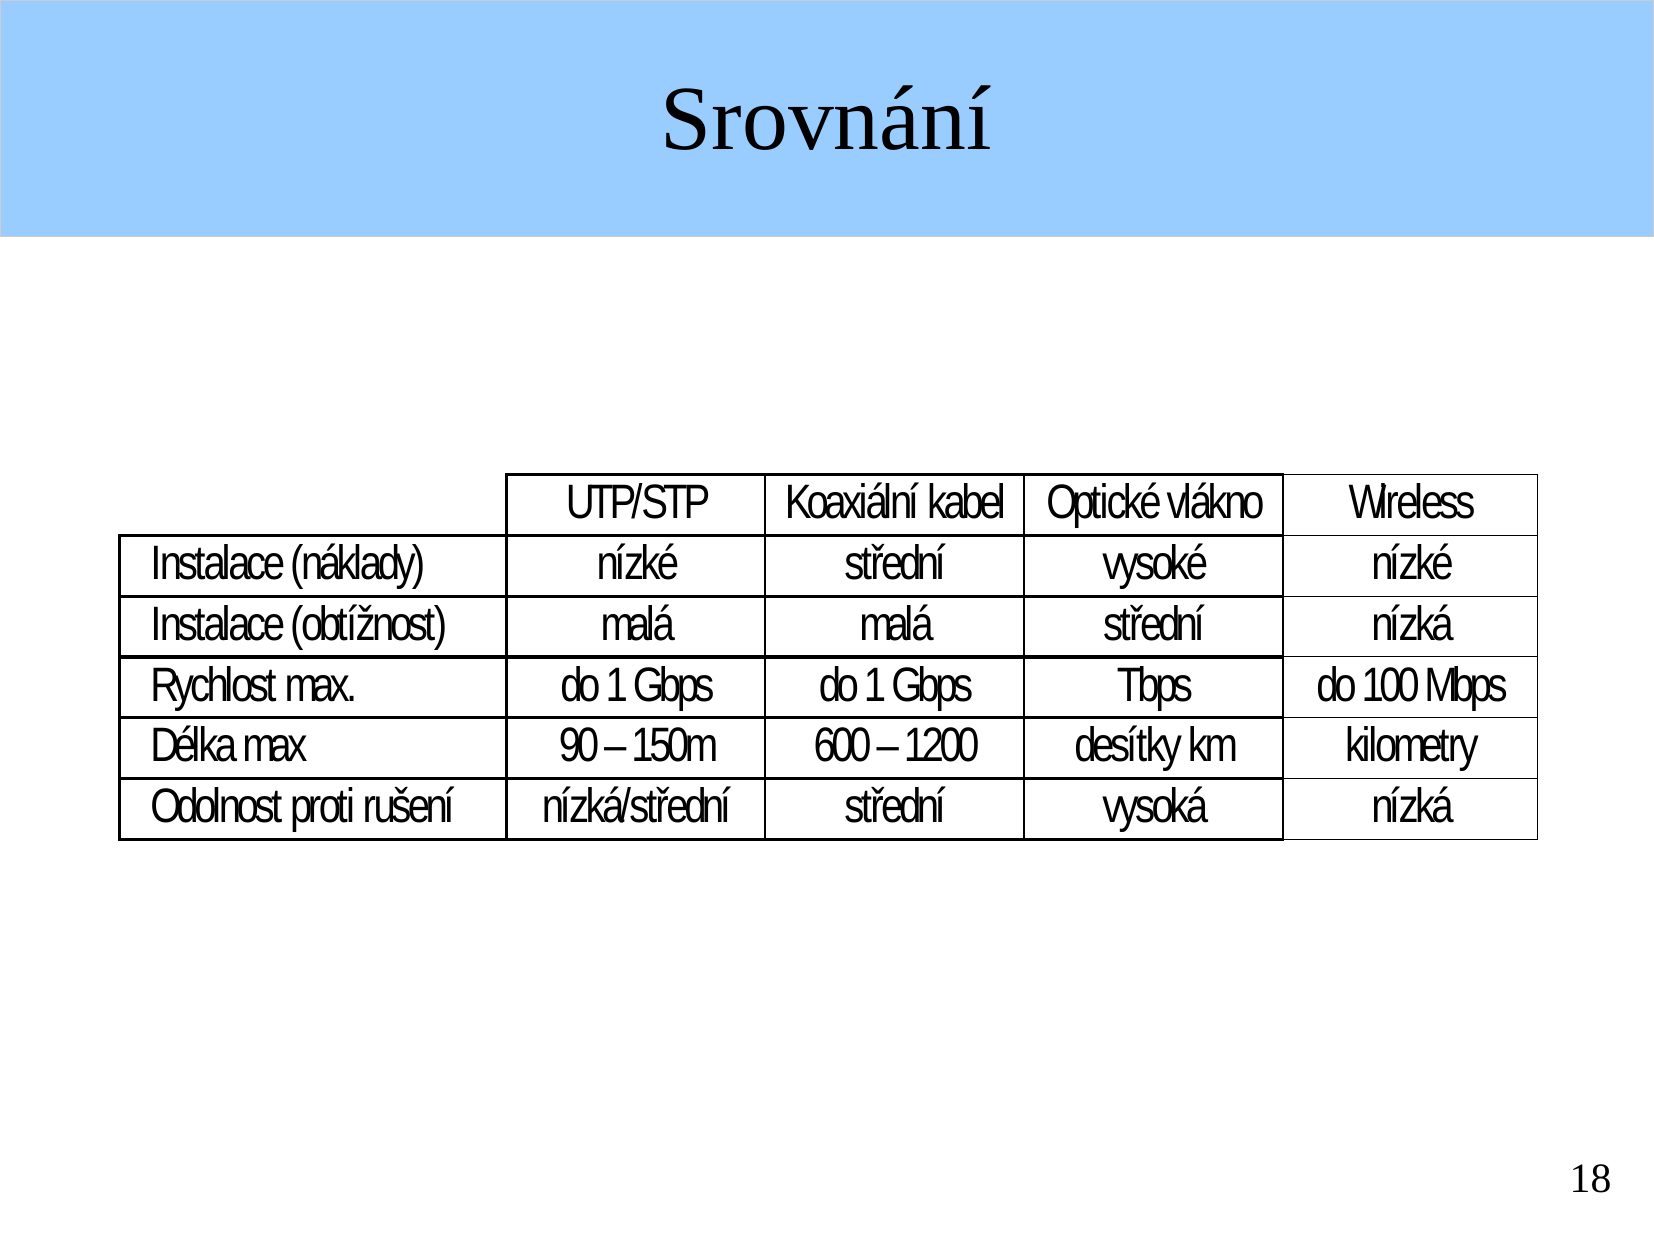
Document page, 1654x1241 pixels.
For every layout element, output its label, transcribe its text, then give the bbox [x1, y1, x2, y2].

chart [118, 472, 1540, 1241]
title Srovnání [0, 0, 1654, 237]
